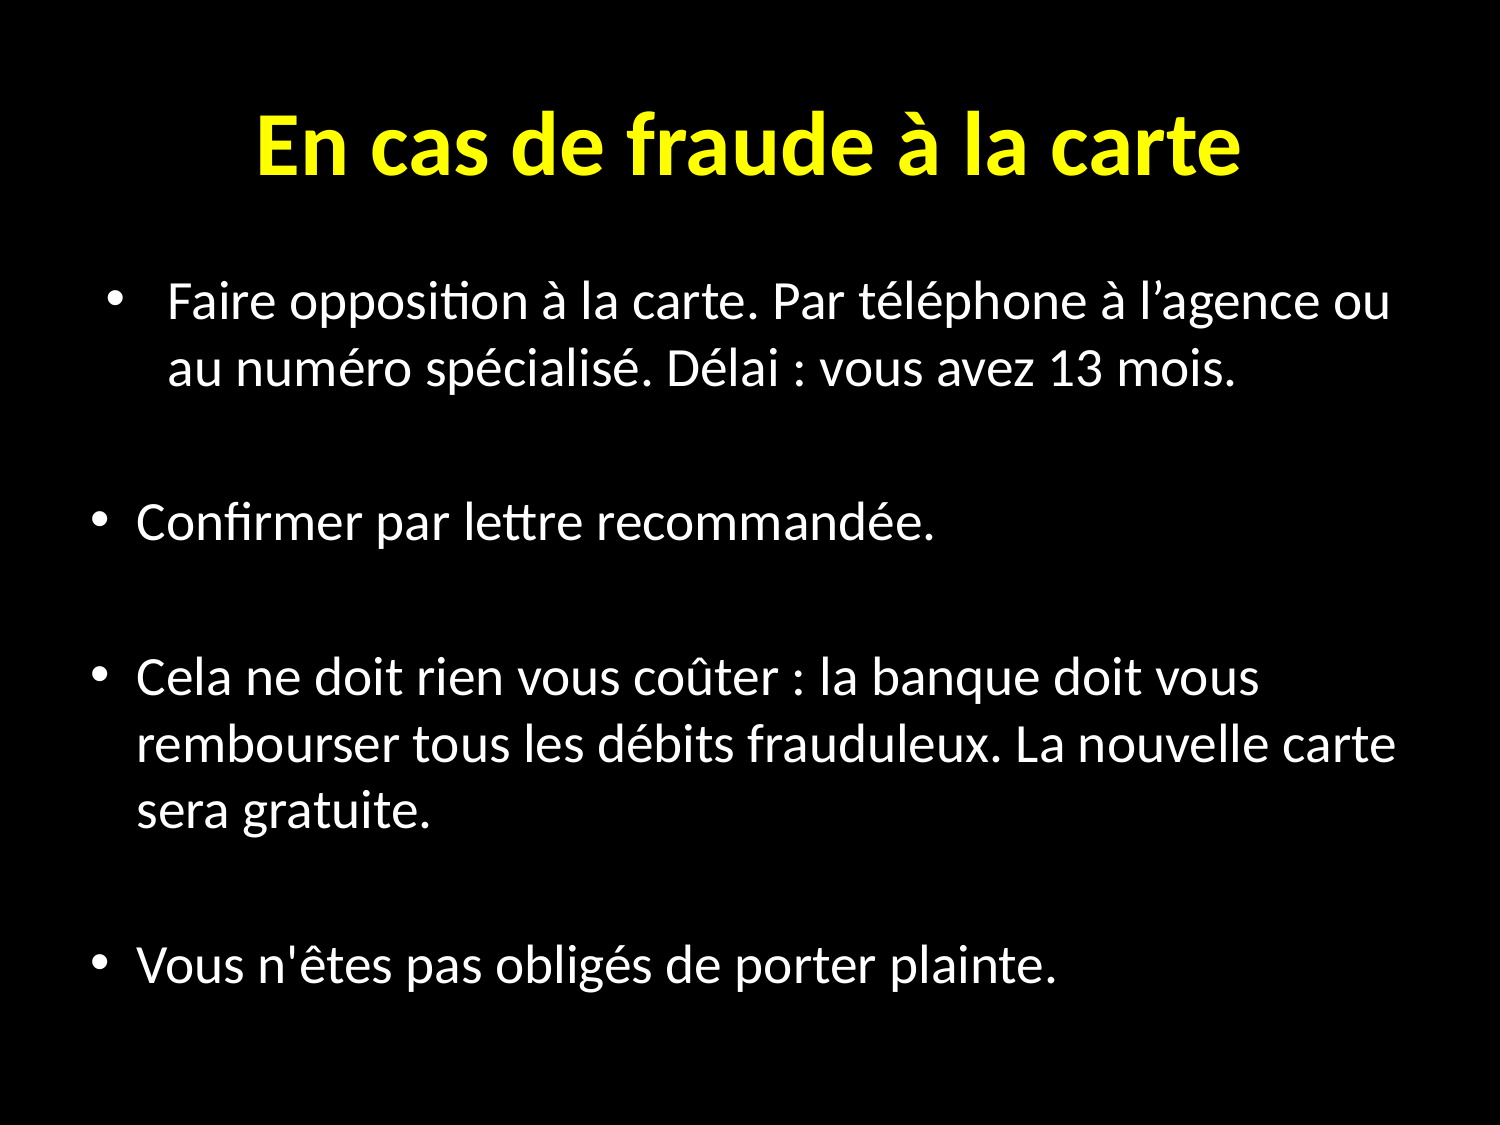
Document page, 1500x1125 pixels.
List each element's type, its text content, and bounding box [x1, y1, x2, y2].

title En cas de fraude à la carte [75, 45, 1425, 233]
list Faire opposition à la carte. Par téléphone à l’agence ou au numéro spécialisé. Délai : vous avez 13 mois. Confirmer par lettre recommandée. Cela ne doit rien vous coûter : la banque doit vous rembourser tous les débits frauduleux. La nouvelle carte sera gratuite. Vous n'êtes pas obligés de porter plainte. [75, 256, 1425, 1005]
